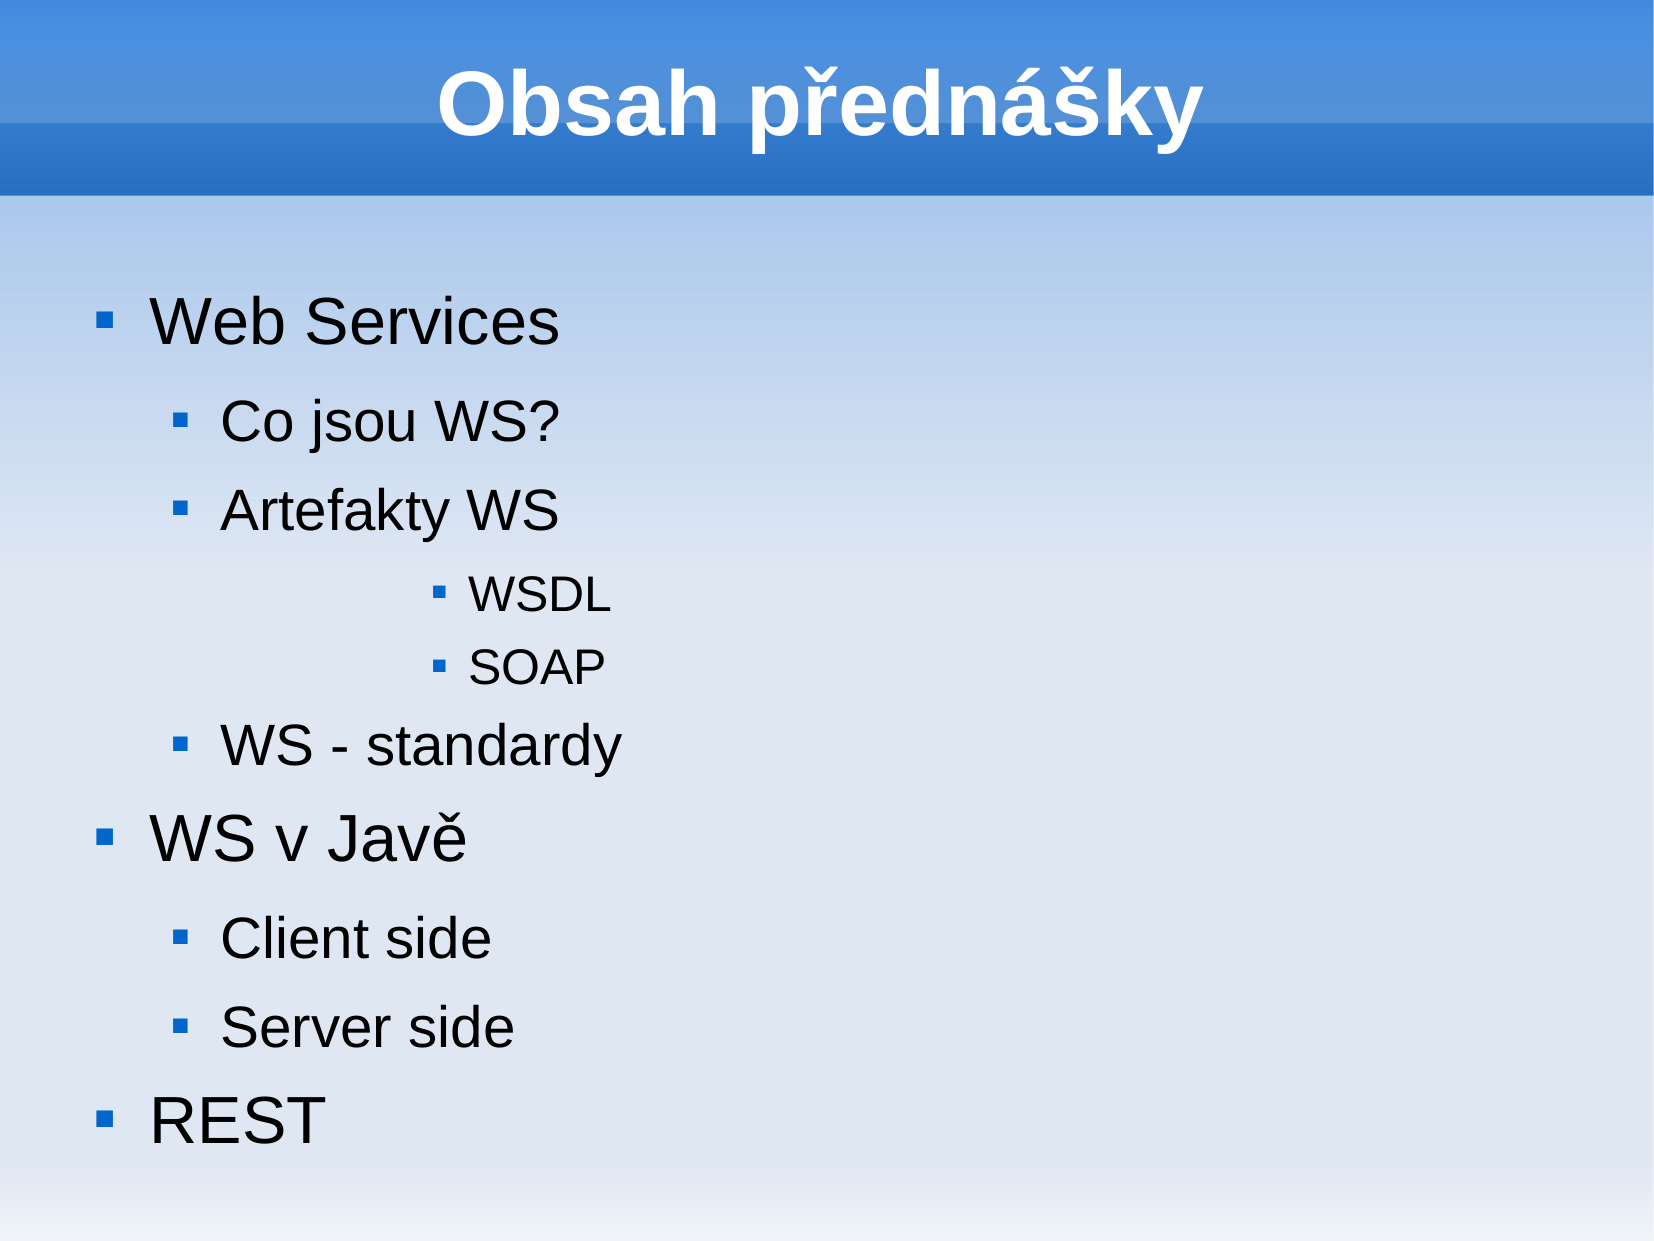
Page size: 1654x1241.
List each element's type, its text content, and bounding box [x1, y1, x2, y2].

list Web Services Co jsou WS? Artefakty WS WSDL SOAP WS - standardy WS v Javě Client side Server side REST [78, 284, 1538, 1157]
picture [0, 0, 1654, 1241]
title Obsah přednášky [76, 0, 1565, 208]
